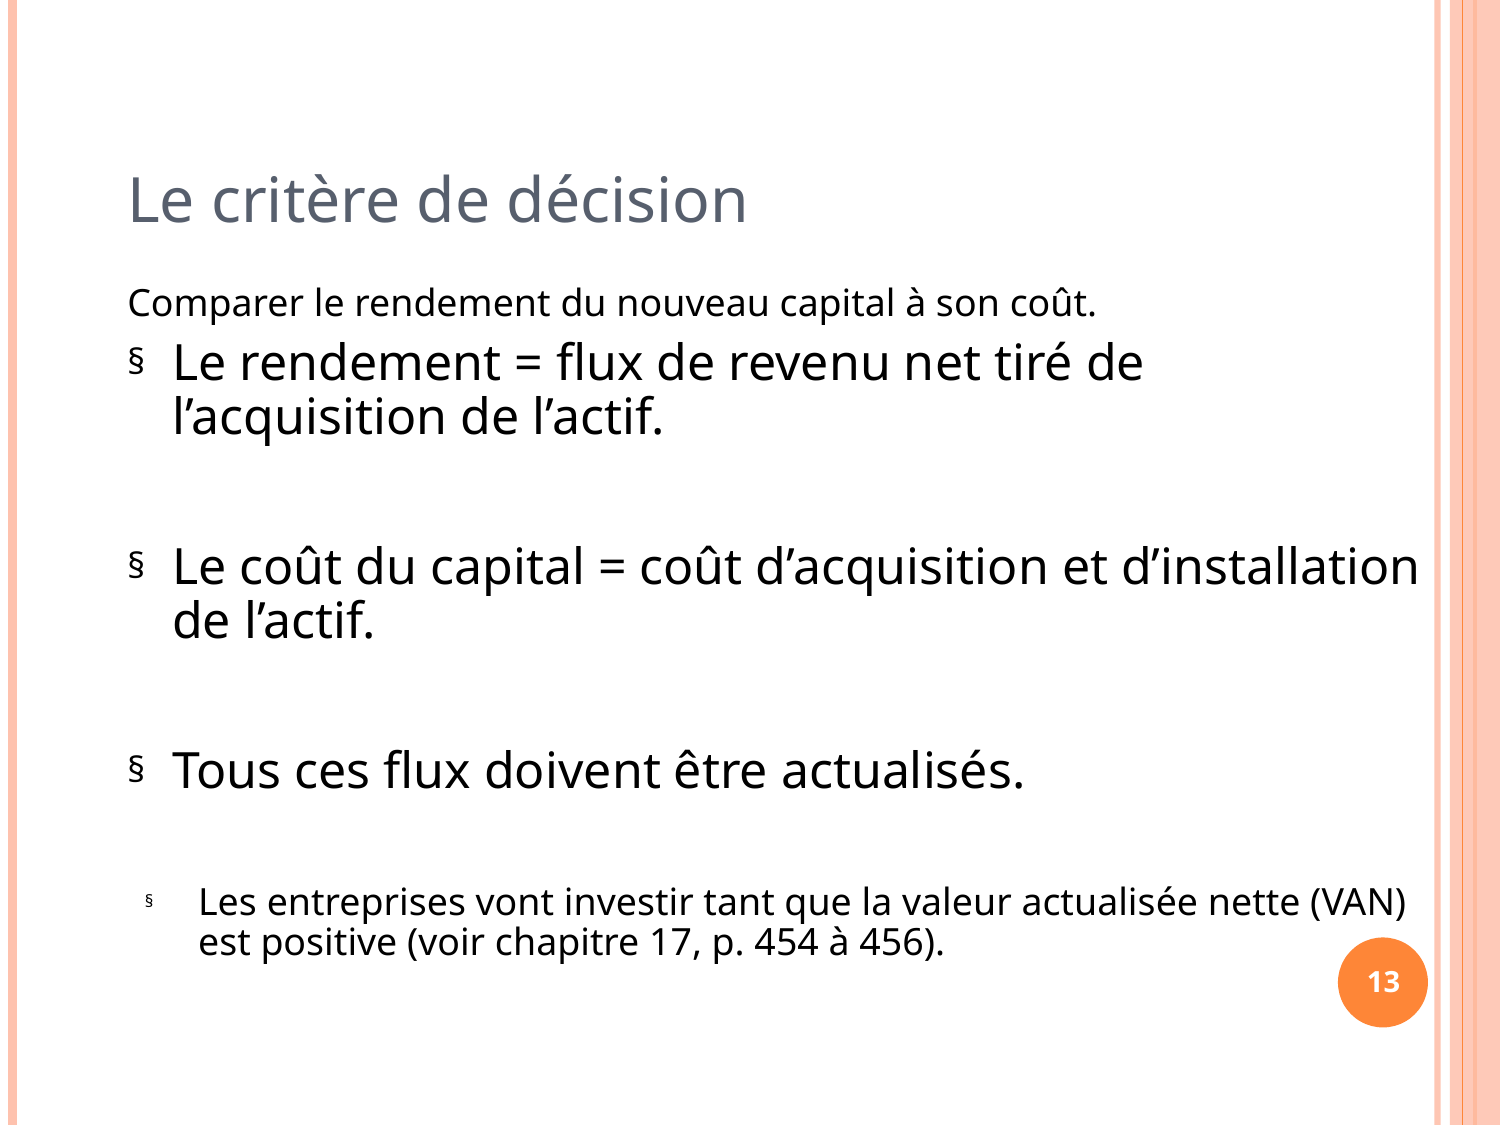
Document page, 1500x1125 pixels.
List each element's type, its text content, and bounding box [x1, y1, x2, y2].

slide_number <numéro> [1333, 940, 1434, 1027]
title Le critère de décision [112, 54, 1388, 231]
list Comparer le rendement du nouveau capital à son coût. Le rendement = flux de revenu net tiré de l’acquisition de l’actif. Le coût du capital = coût d’acquisition et d’installation de l’actif. Tous ces flux doivent être actualisés. Les entreprises vont investir tant que la valeur actualisée nette (VAN) est positive (voir chapitre 17, p. 454 à 456). [112, 231, 1438, 1000]
